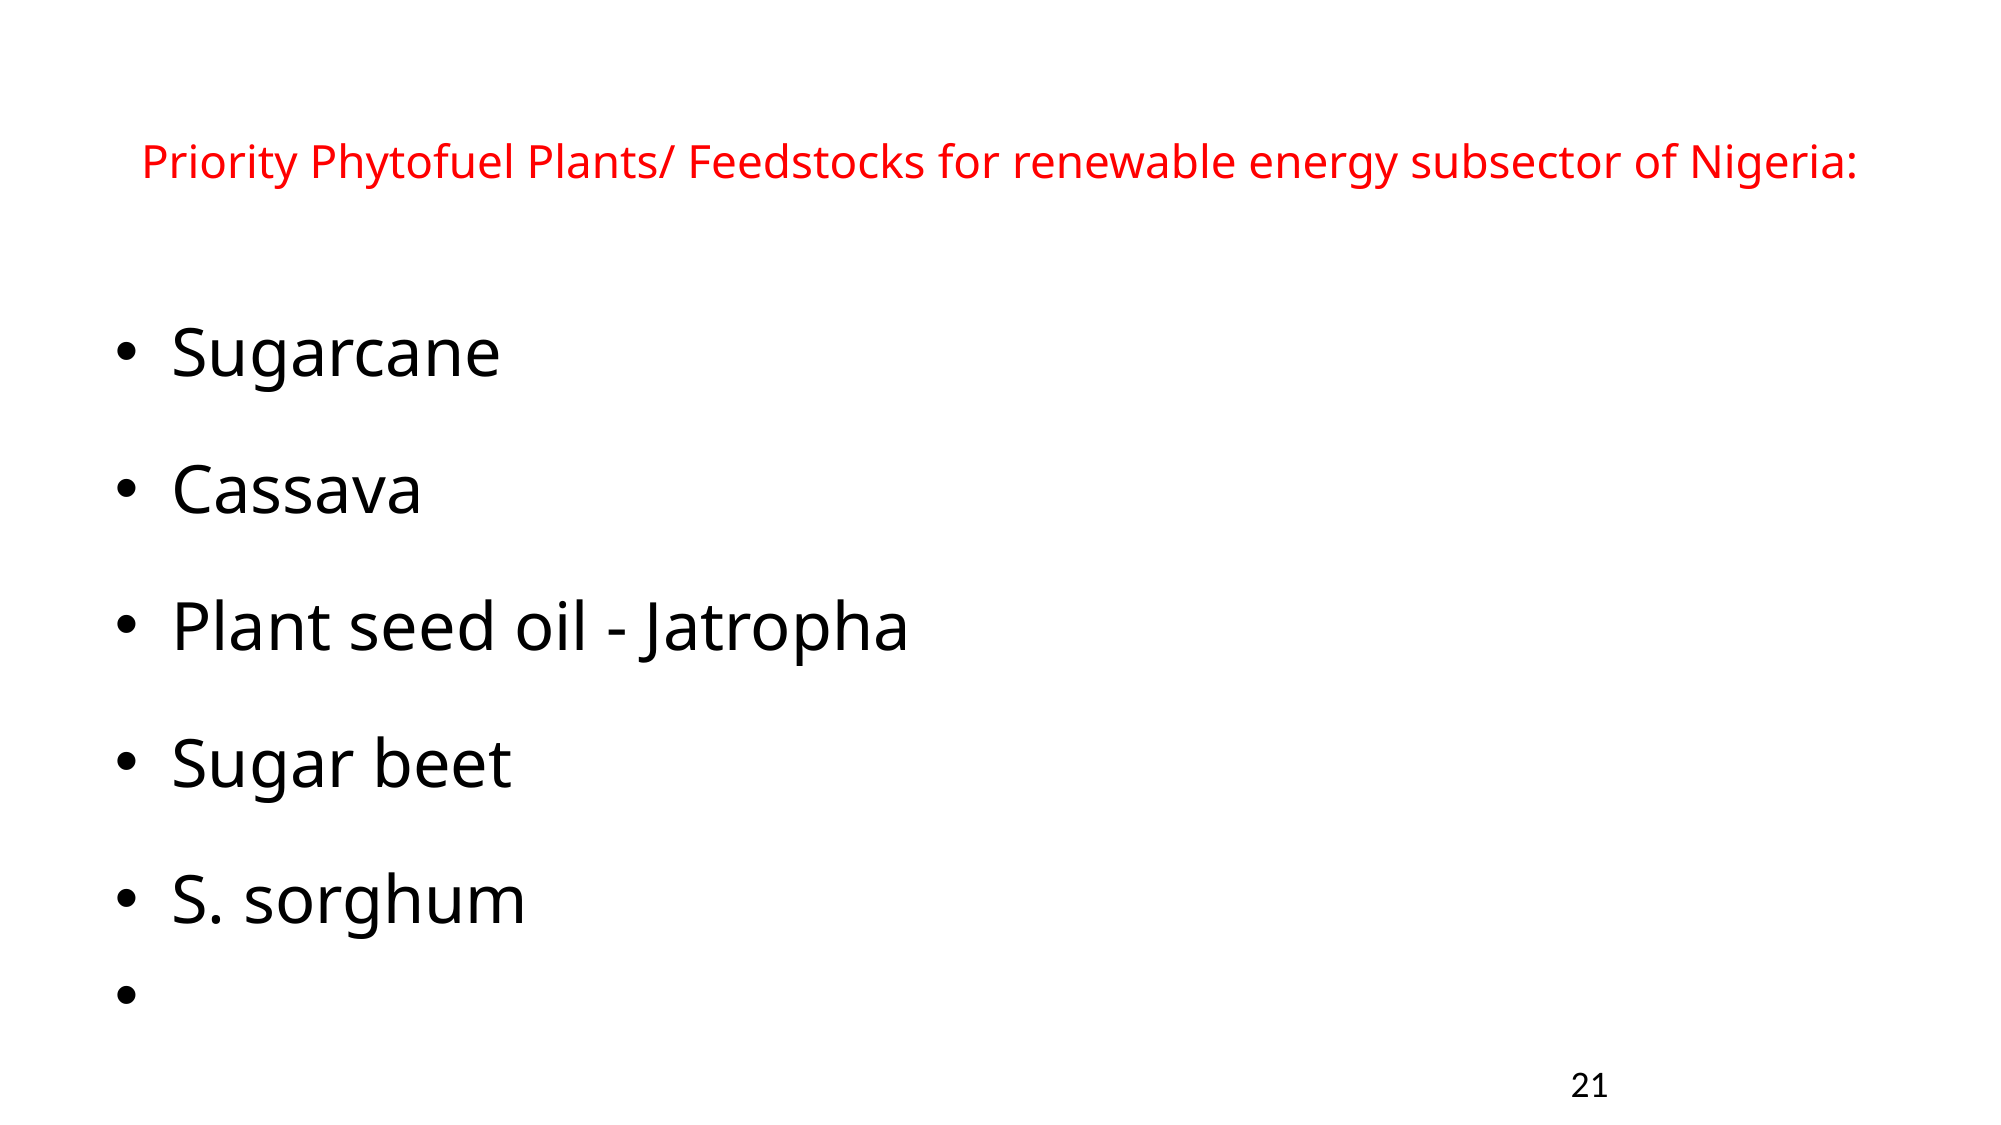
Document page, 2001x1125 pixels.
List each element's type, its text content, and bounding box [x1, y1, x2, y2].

list Sugarcane Cassava Plant seed oil - Jatropha Sugar beet S. sorghum [99, 262, 1900, 1053]
title Priority Phytofuel Plants/ Feedstocks for renewable energy subsector of Nigeria: [99, 45, 1900, 233]
text_box [1555, 1052, 1973, 1125]
